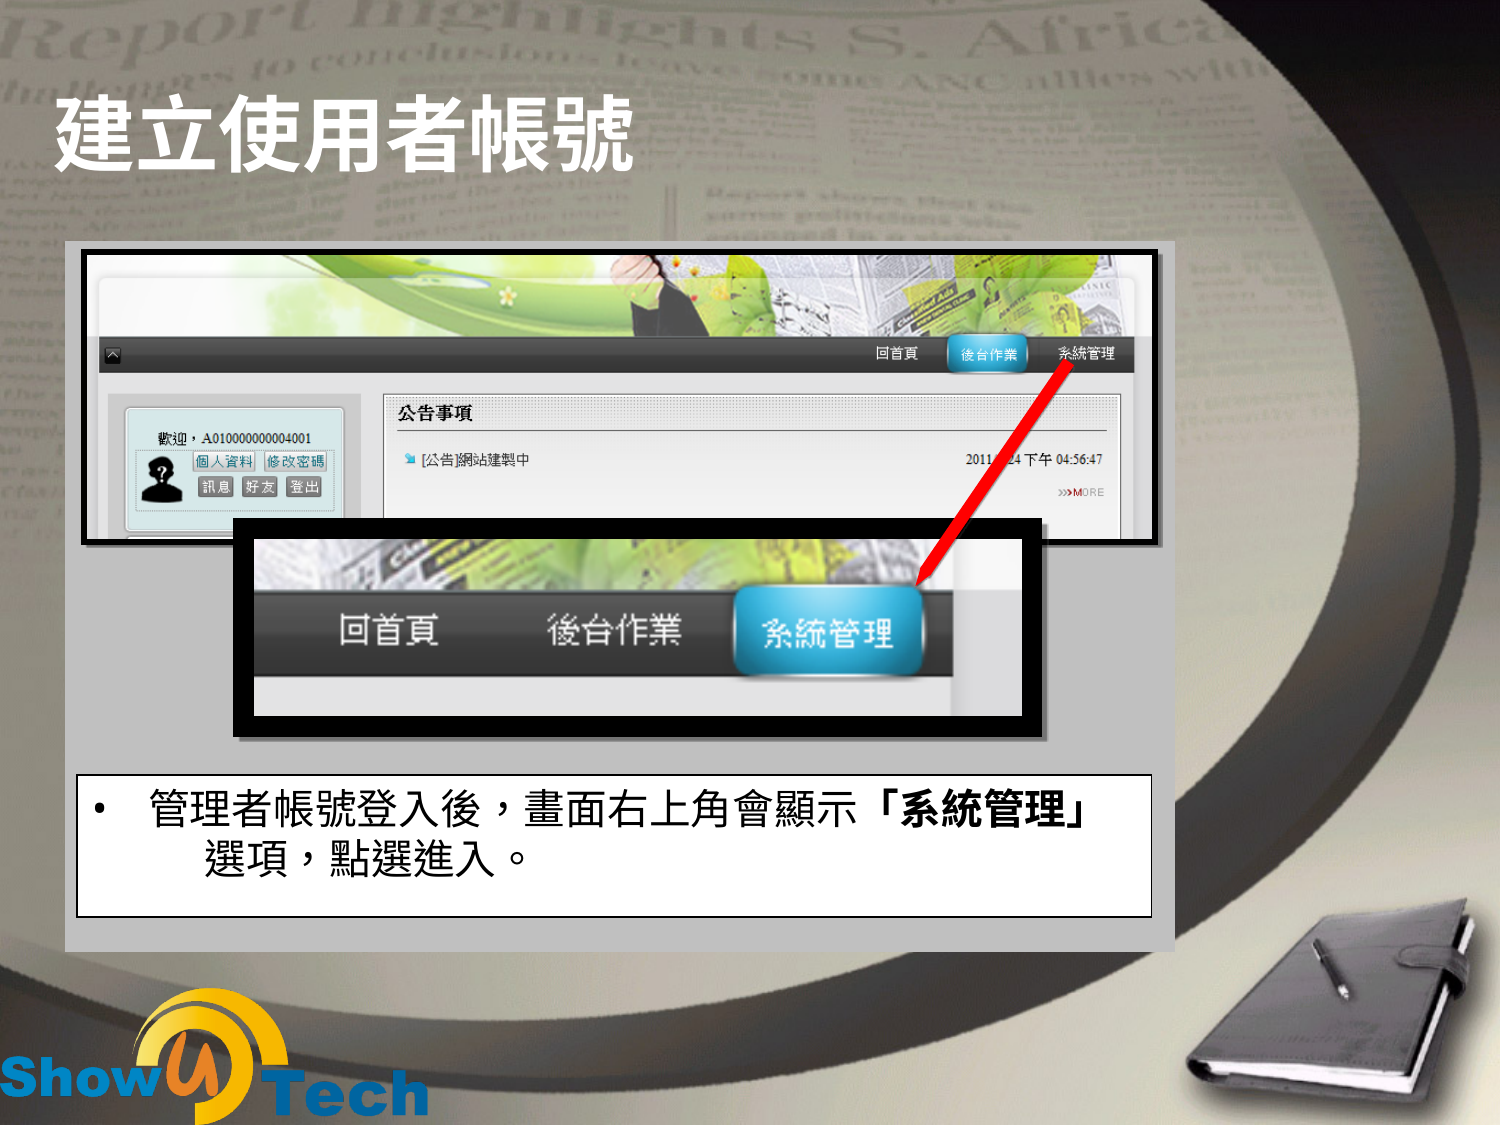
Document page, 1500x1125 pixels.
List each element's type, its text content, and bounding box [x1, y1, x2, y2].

picture [86, 255, 1152, 539]
picture [1042, 524, 1047, 539]
picture [253, 538, 1022, 717]
list 管理者帳號登入後，畫面右上角會顯示「系統管理」選項，點選進入。 [76, 774, 1152, 917]
title 建立使用者帳號 [37, 75, 1163, 175]
